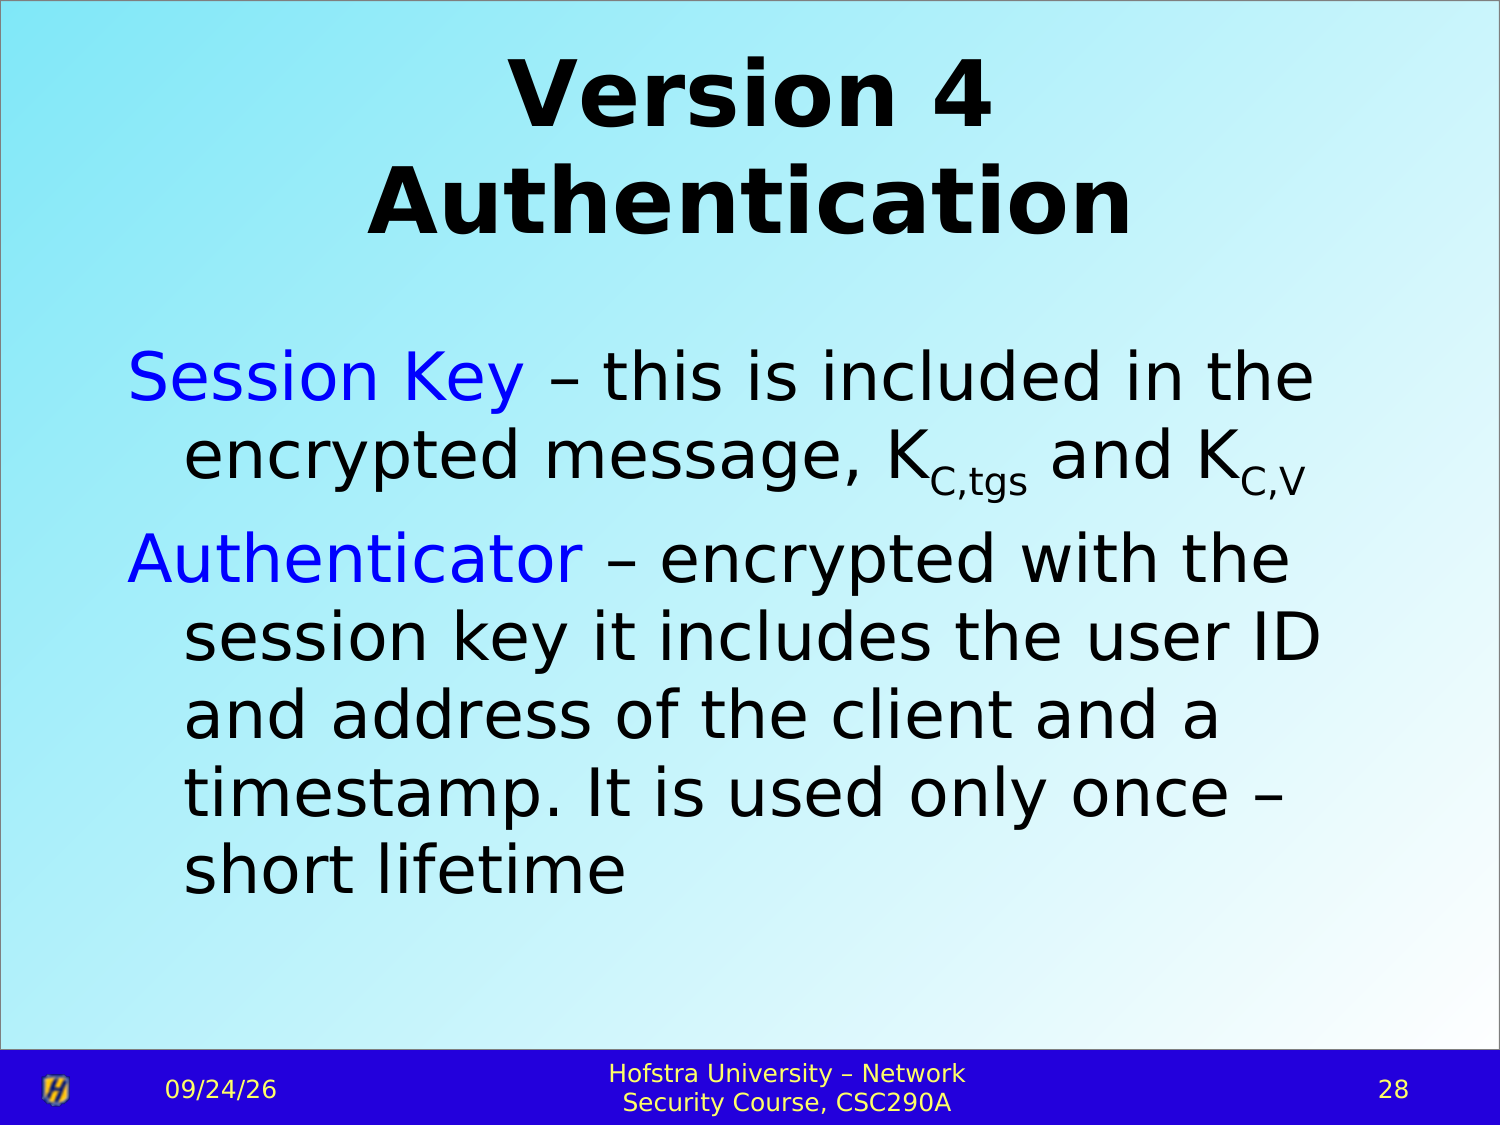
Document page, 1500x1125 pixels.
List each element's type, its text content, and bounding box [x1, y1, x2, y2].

title Version 4 Authentication [112, 33, 1391, 263]
list Session Key – this is included in the encrypted message, KC,tgs and KC,V Authenticator – encrypted with the session key it includes the user ID and address of the client and a timestamp. It is used only once – short lifetime [112, 330, 1469, 1007]
picture [37, 1072, 76, 1110]
